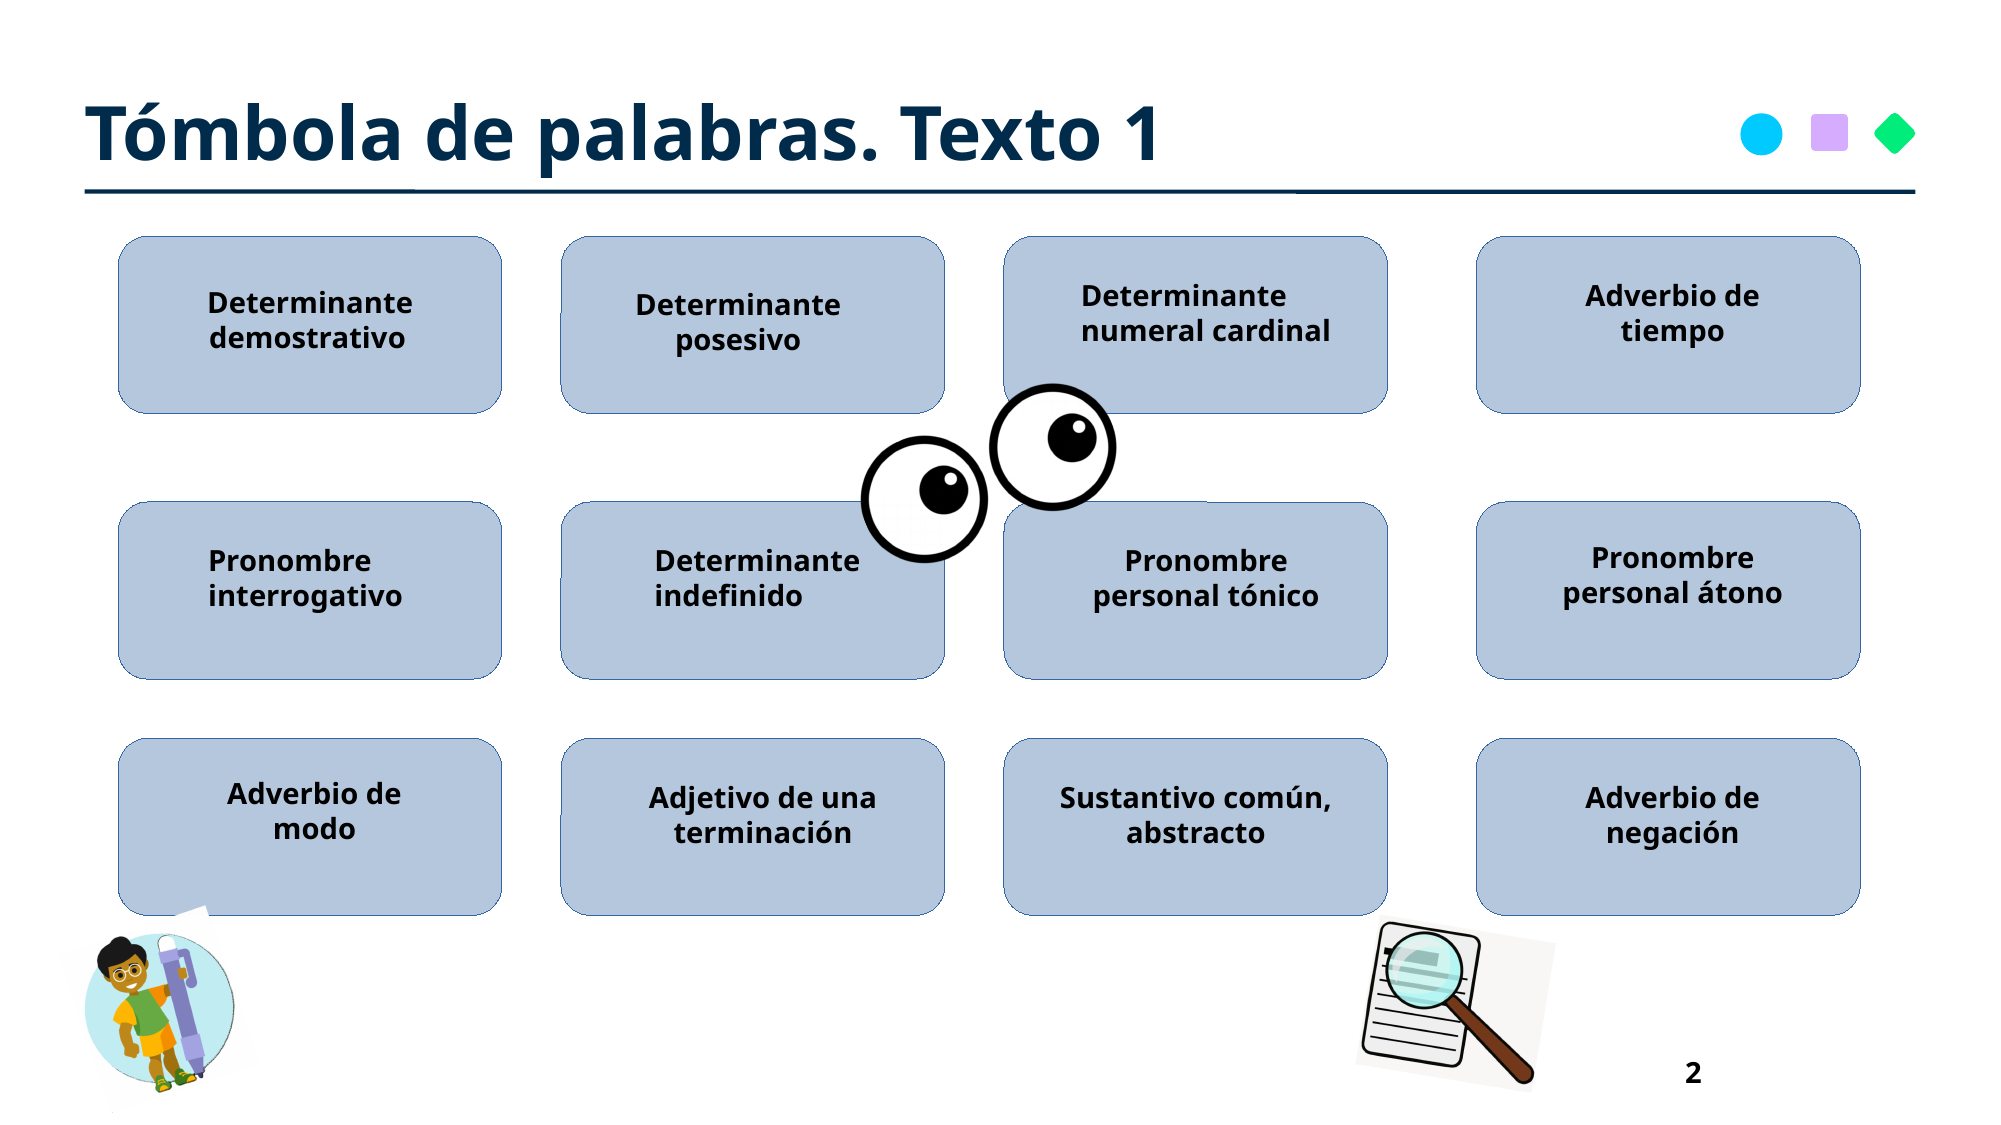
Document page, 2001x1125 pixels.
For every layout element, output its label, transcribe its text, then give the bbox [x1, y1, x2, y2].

text_box Determinante numeral cardinal [1054, 269, 1359, 355]
picture [841, 363, 1136, 583]
text_box Determinante indefinido [620, 535, 895, 621]
text_box Pronombre interrogativo [168, 535, 443, 621]
text_box Adverbio de negación [1535, 771, 1811, 857]
text_box Pronombre personal átono [1535, 531, 1811, 617]
picture [58, 905, 259, 1113]
text_box [118, 236, 502, 414]
text_box [560, 501, 945, 680]
text_box [1476, 501, 1861, 680]
text_box Sustantivo común, abstracto [1033, 771, 1359, 857]
text_box Adjetivo de una terminación [611, 771, 916, 857]
title Tómbola de palabras. Texto 1 [84, 29, 1601, 178]
text_box [1476, 738, 1861, 916]
text_box [1003, 501, 1388, 680]
text_box [1003, 738, 1388, 916]
picture [1355, 914, 1556, 1093]
text_box Determinante posesivo [590, 278, 886, 364]
text_box Determinante demostrativo [177, 284, 414, 355]
text_box [1003, 236, 1388, 414]
text_box Adverbio de tiempo [1535, 269, 1811, 355]
text_box [118, 501, 502, 680]
text_box [1476, 236, 1861, 414]
text_box [560, 236, 945, 414]
text_box [560, 738, 945, 916]
text_box Adverbio de modo [177, 767, 452, 853]
text_box Pronombre personal tónico [1054, 535, 1359, 621]
text_box [118, 738, 502, 916]
